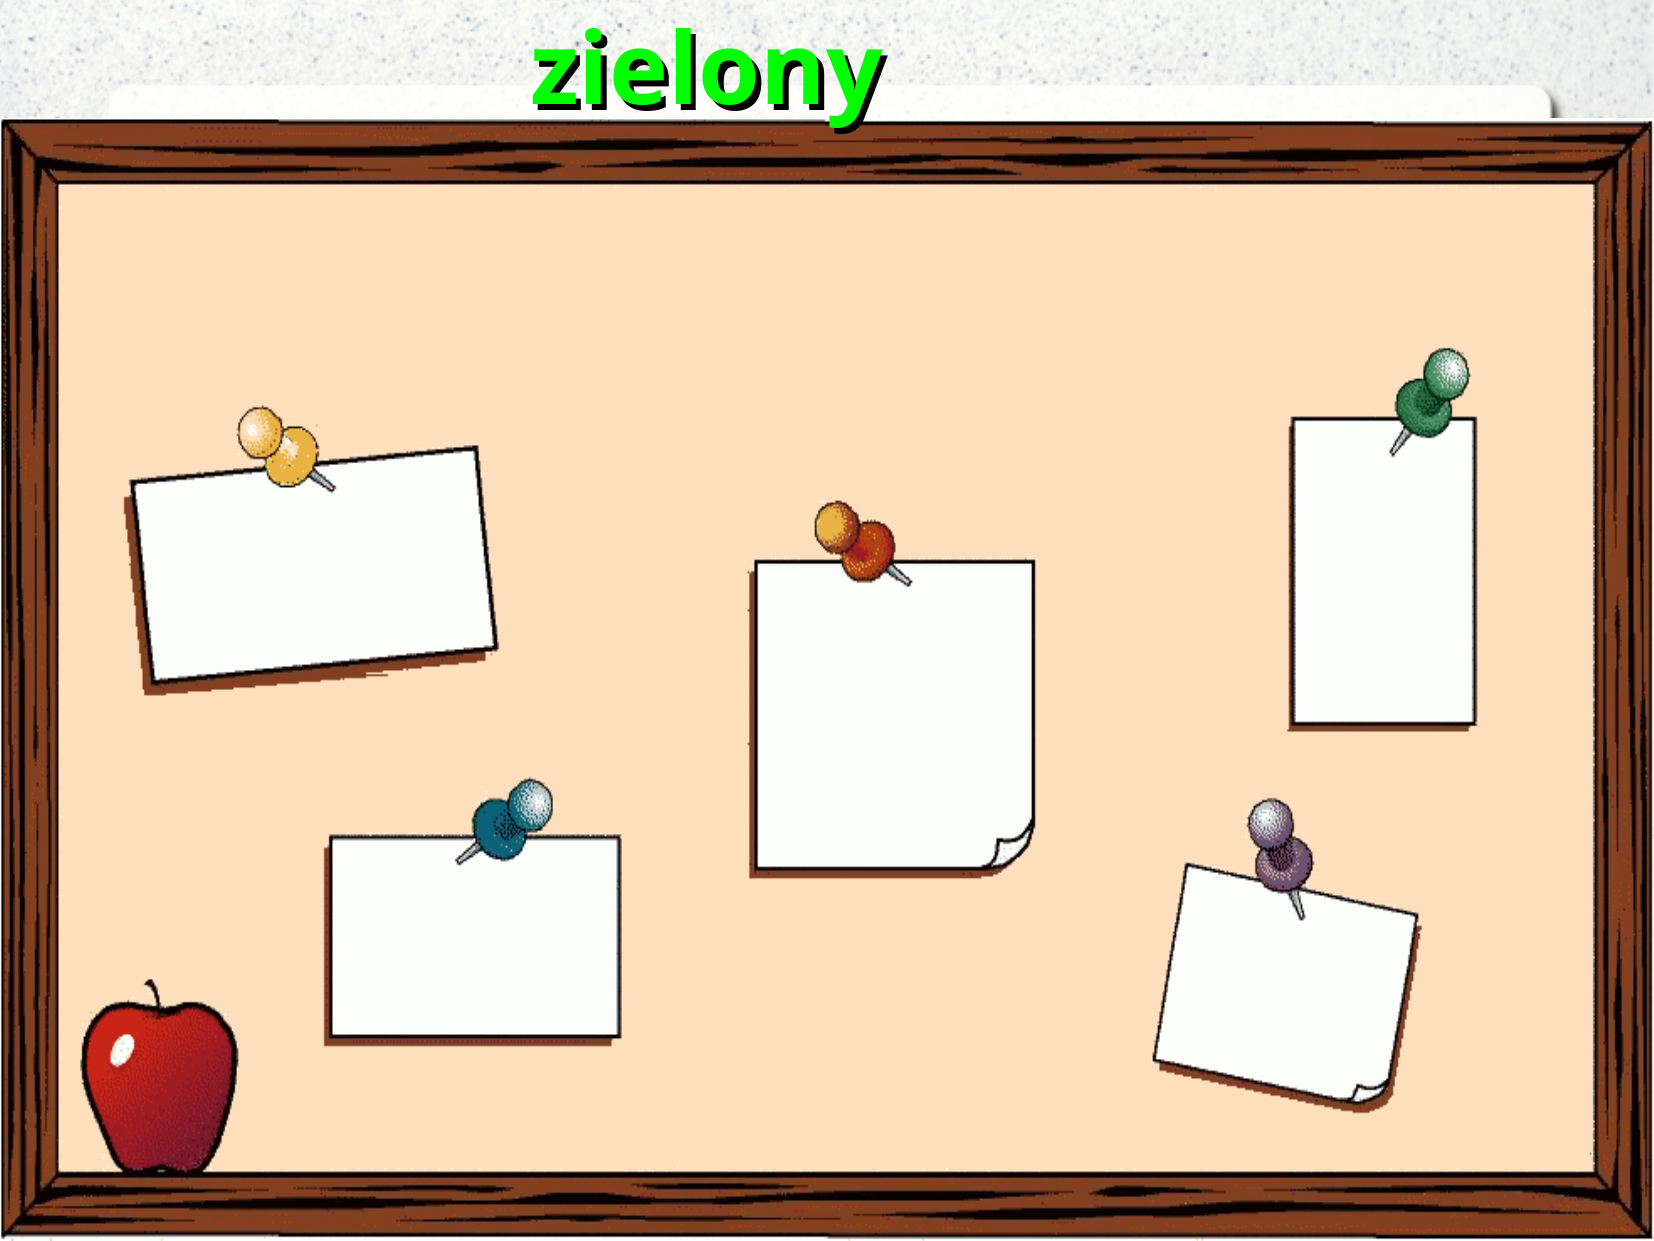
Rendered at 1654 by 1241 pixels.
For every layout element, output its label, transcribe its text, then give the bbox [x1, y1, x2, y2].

picture [0, 0, 1654, 1241]
text_box zielony [354, 0, 1182, 146]
text_box [1151, 909, 1418, 1093]
